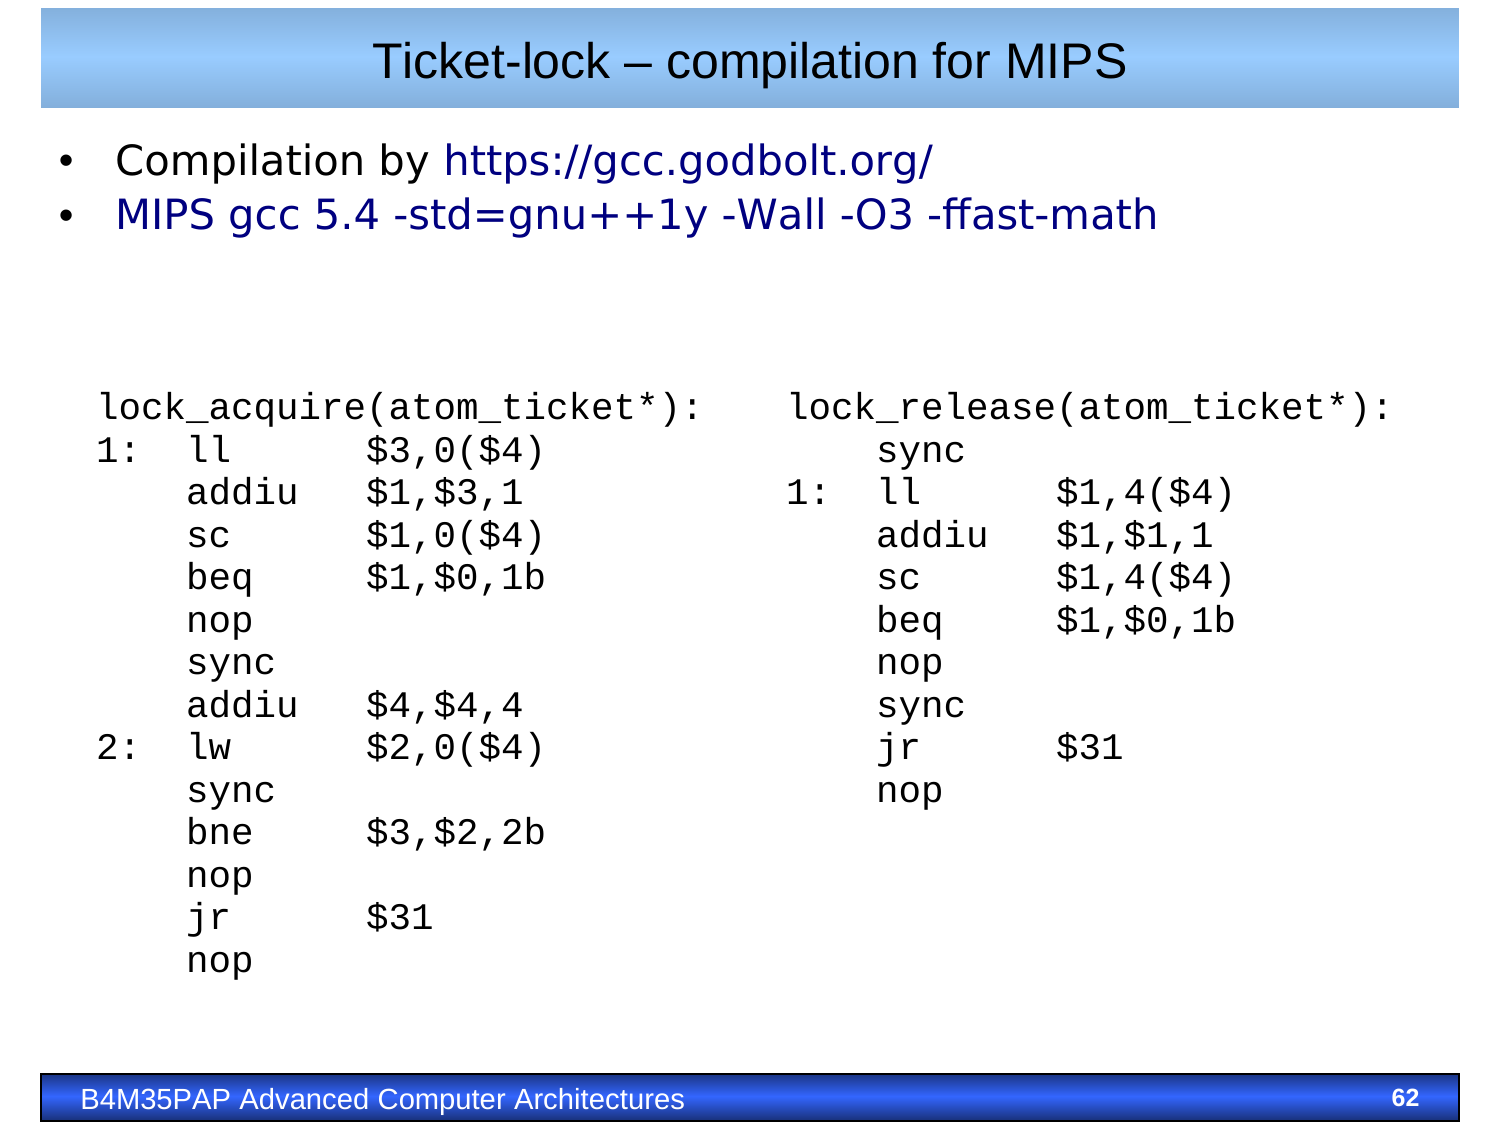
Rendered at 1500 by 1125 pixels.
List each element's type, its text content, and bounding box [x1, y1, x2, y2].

list Compilation by https://gcc.godbolt.org/ MIPS gcc 5.4 -std=gnu++1y -Wall -O3 -ffast-math [44, 128, 1458, 1056]
text_box lock_release(atom_ticket*): sync 1: ll $1,4($4) addiu $1,$1,1 sc $1,4($4) beq $1,$0,1b nop sync jr $31 nop [771, 380, 1444, 1034]
title Ticket-lock – compilation for MIPS [41, 8, 1459, 108]
